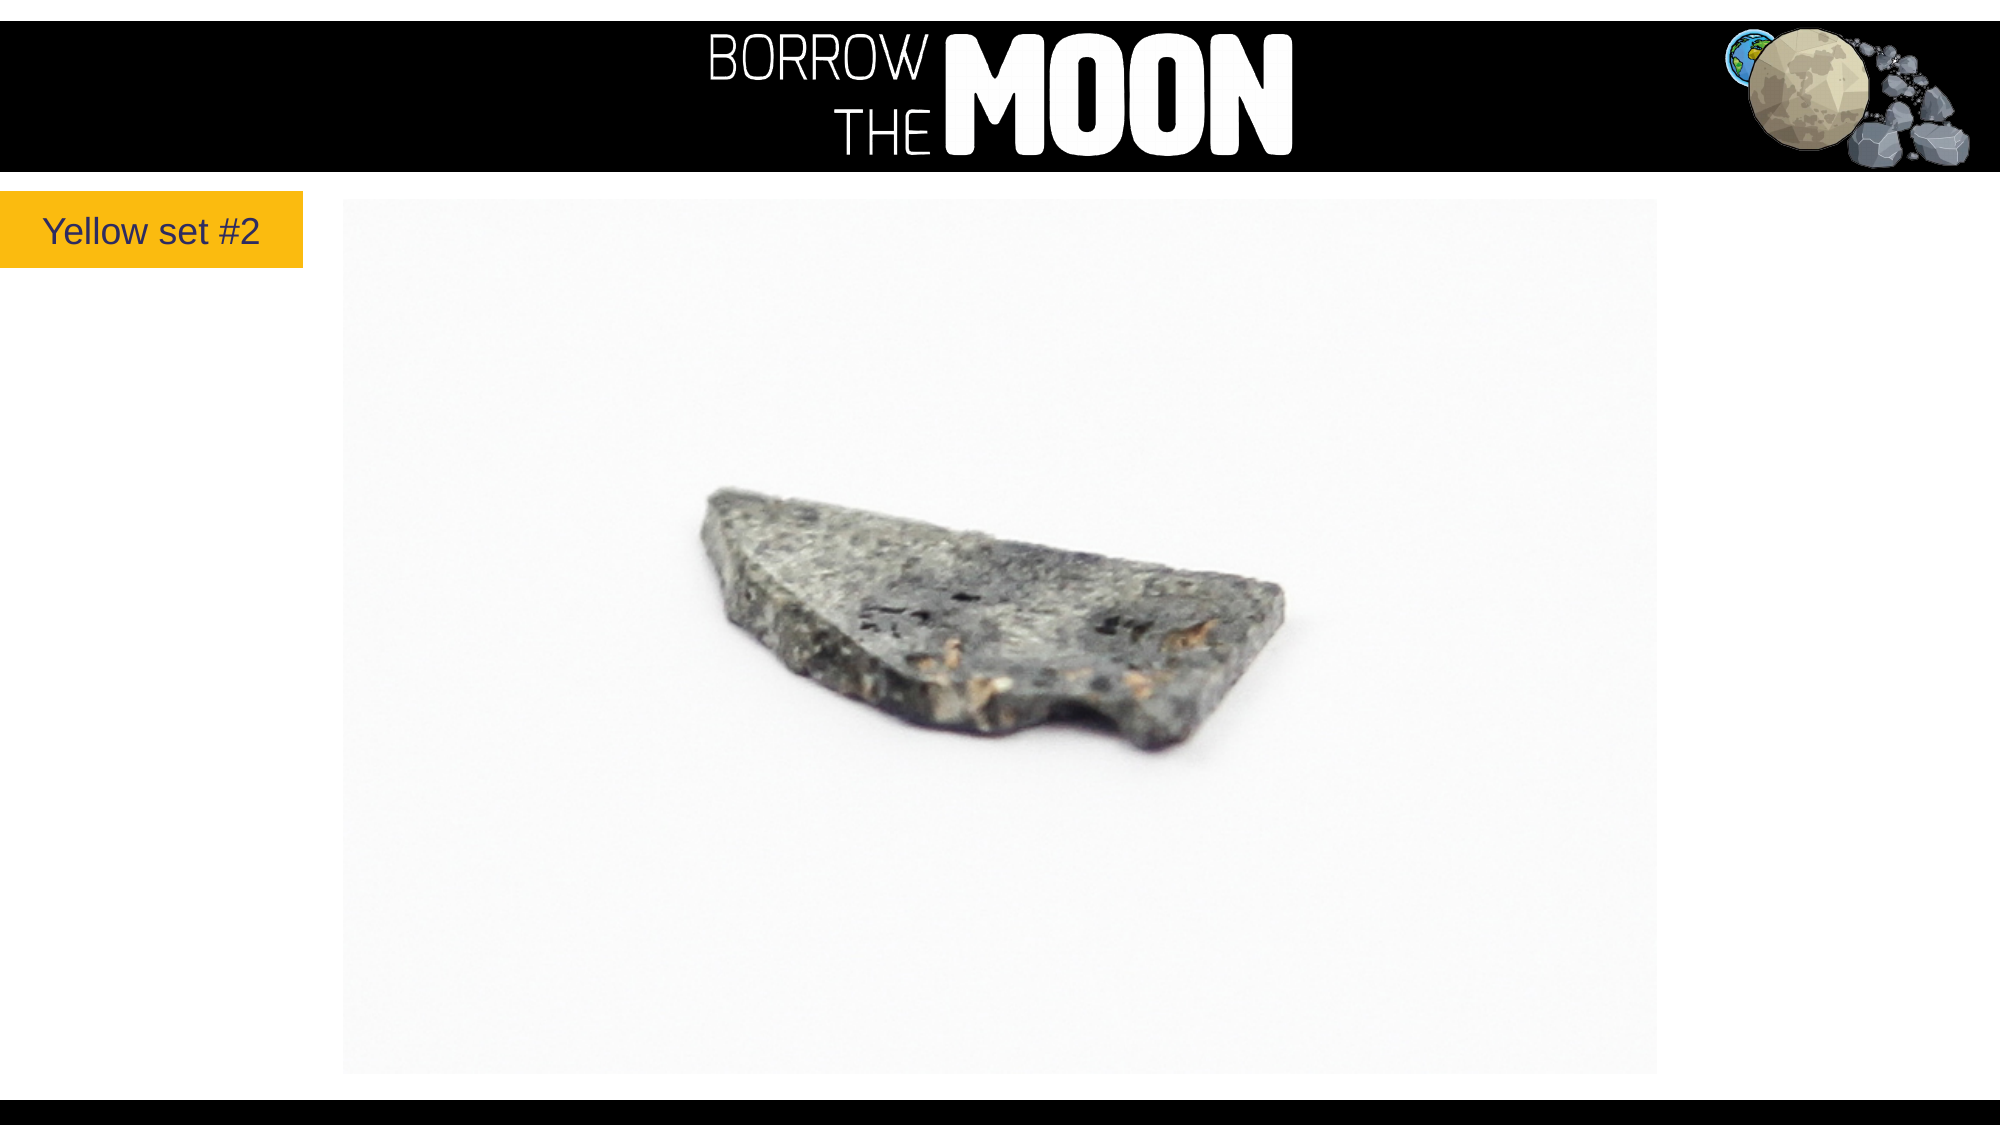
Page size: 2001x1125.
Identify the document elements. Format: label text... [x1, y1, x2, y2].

text_box Yellow set #2 [0, 191, 303, 268]
picture [343, 199, 1657, 1074]
